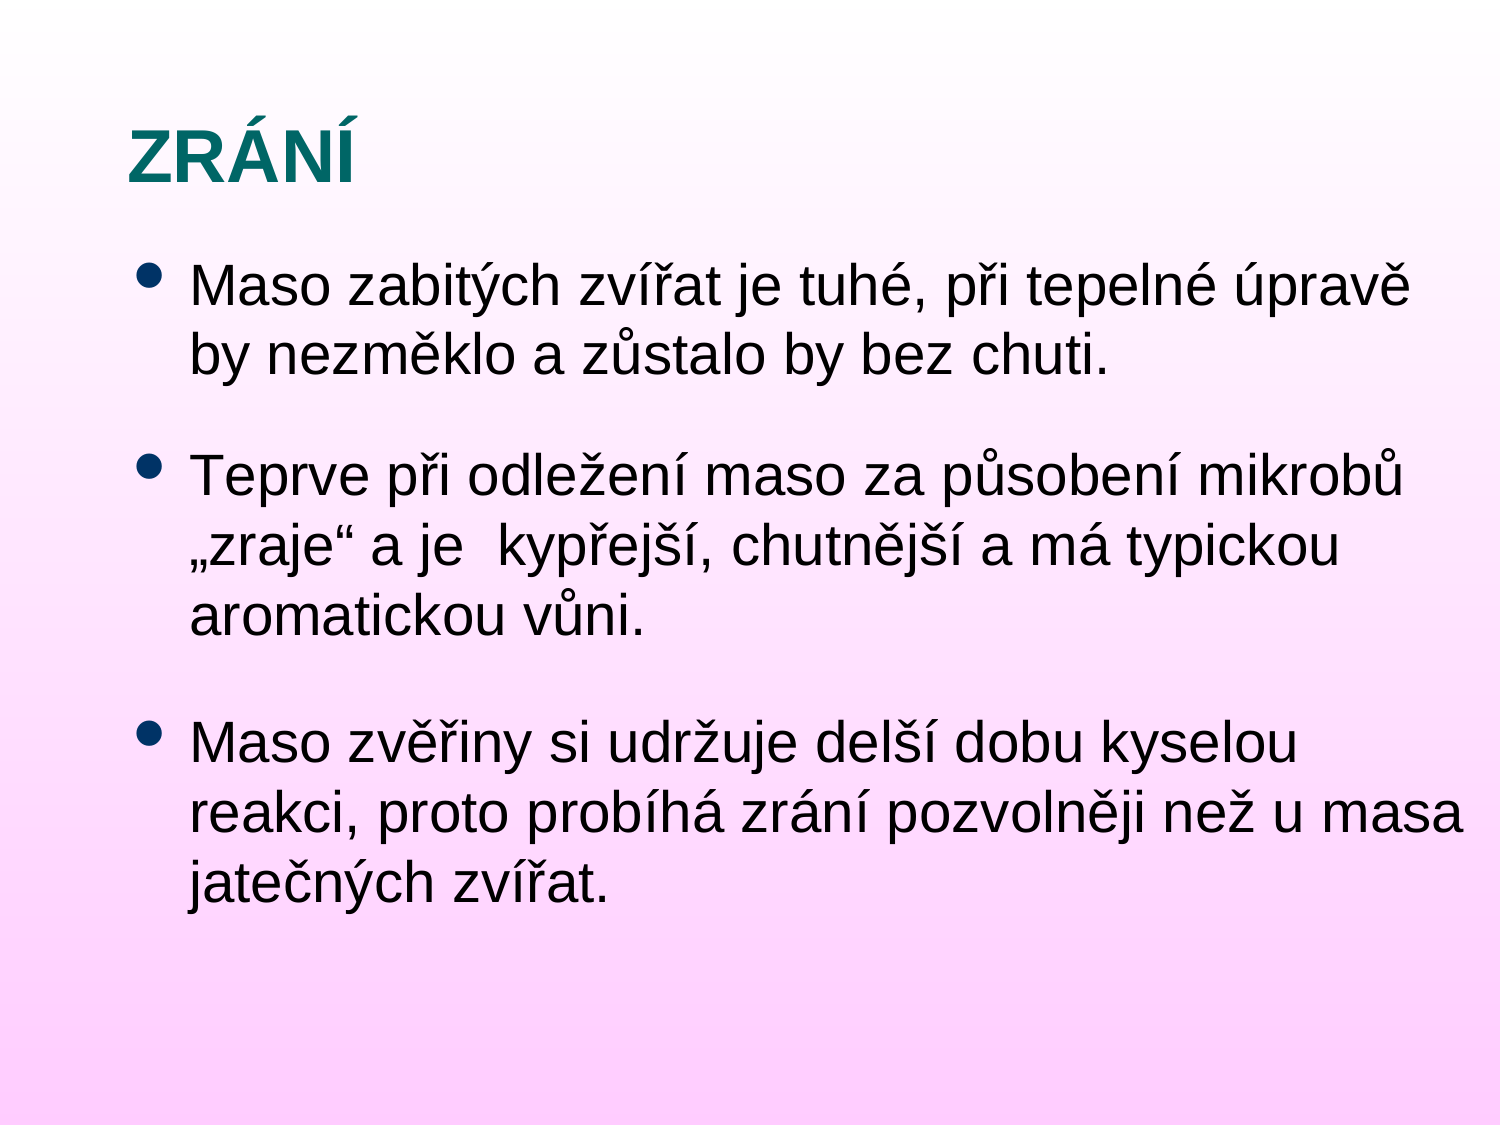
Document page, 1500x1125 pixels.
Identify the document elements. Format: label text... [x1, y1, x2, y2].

title ZRÁNÍ [112, 42, 1389, 207]
list Maso zabitých zvířat je tuhé, při tepelné úpravě by nezměklo a zůstalo by bez chuti. Teprve při odležení maso za působení mikrobů „zraje“ a je kypřejší, chutnější a má typickou aromatickou vůni. Maso zvěřiny si udržuje delší dobu kyselou reakci, proto probíhá zrání pozvolněji než u masa jatečných zvířat. [117, 239, 1500, 1125]
